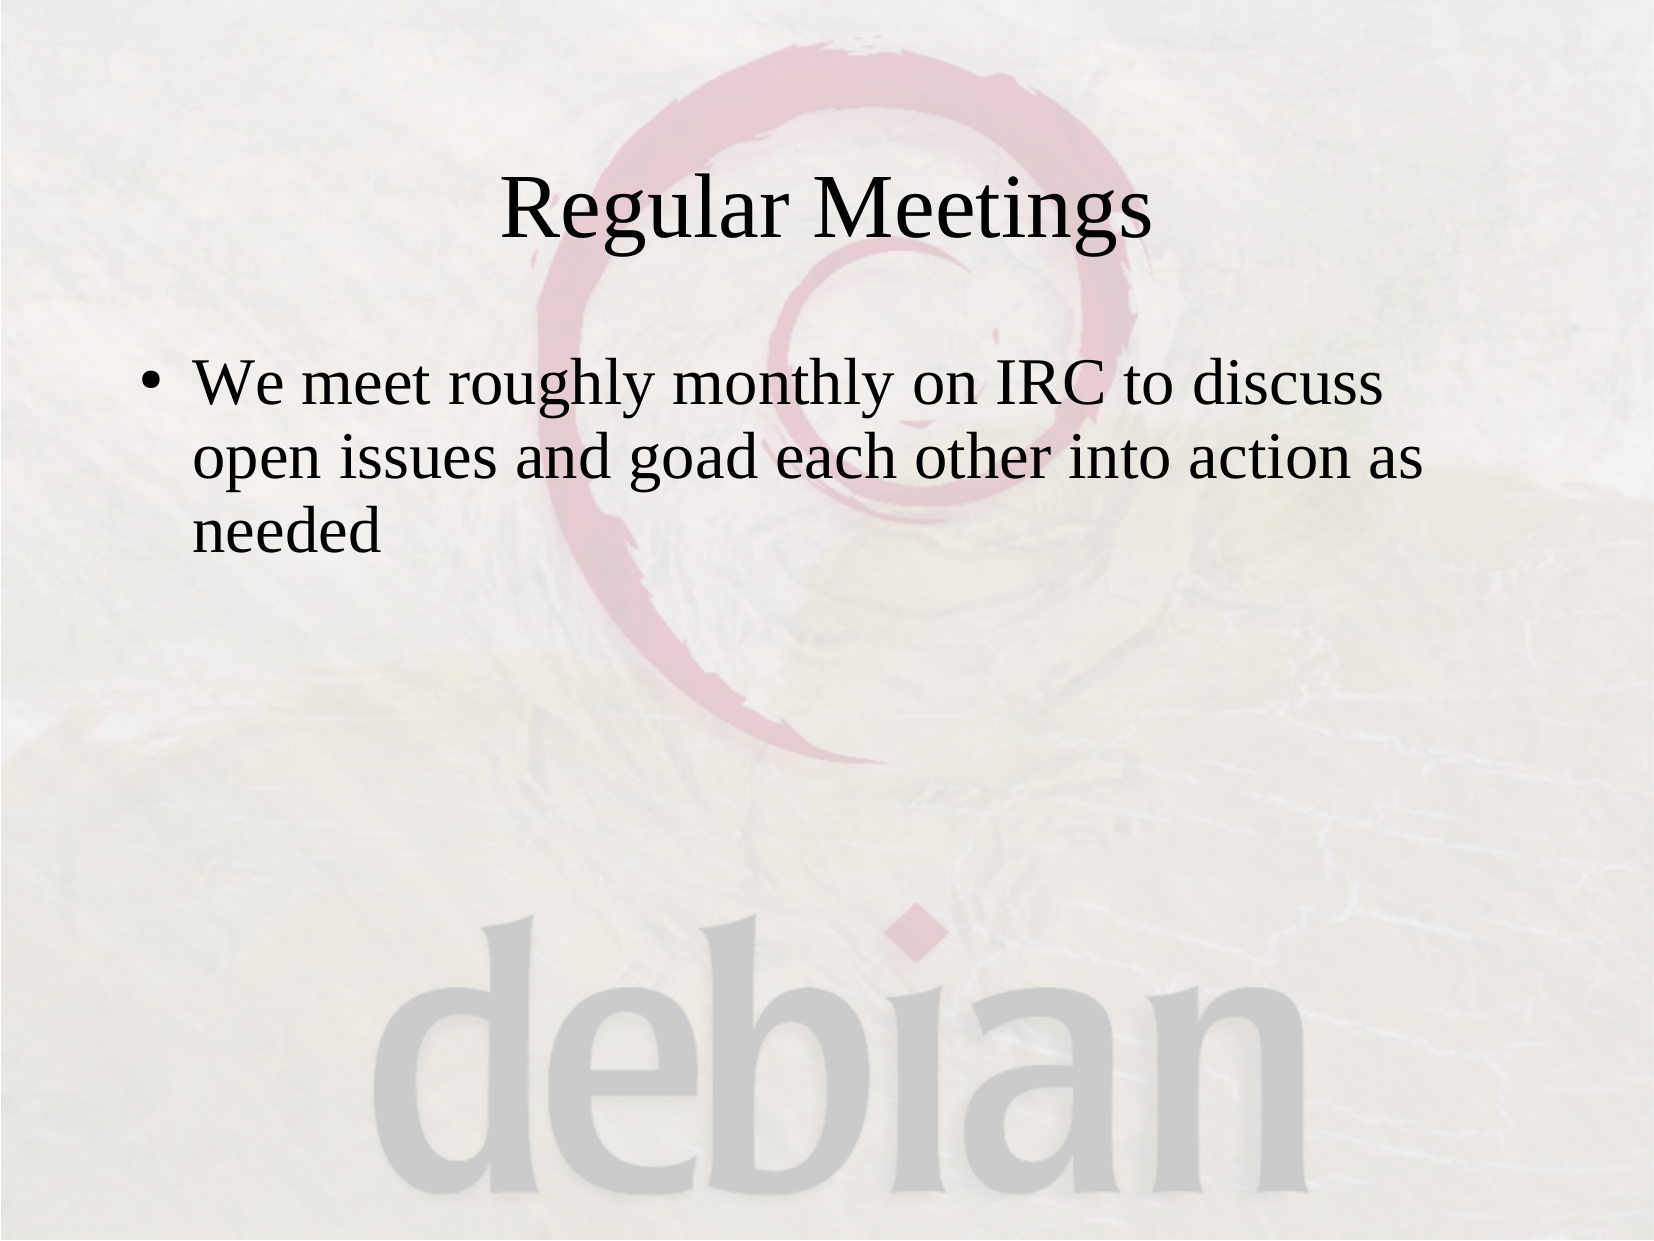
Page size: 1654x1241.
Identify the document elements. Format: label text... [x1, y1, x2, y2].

list We meet roughly monthly on IRC to discuss open issues and goad each other into action as needed [121, 344, 1534, 1064]
picture [1, 0, 1654, 1240]
title Regular Meetings [121, 102, 1534, 310]
